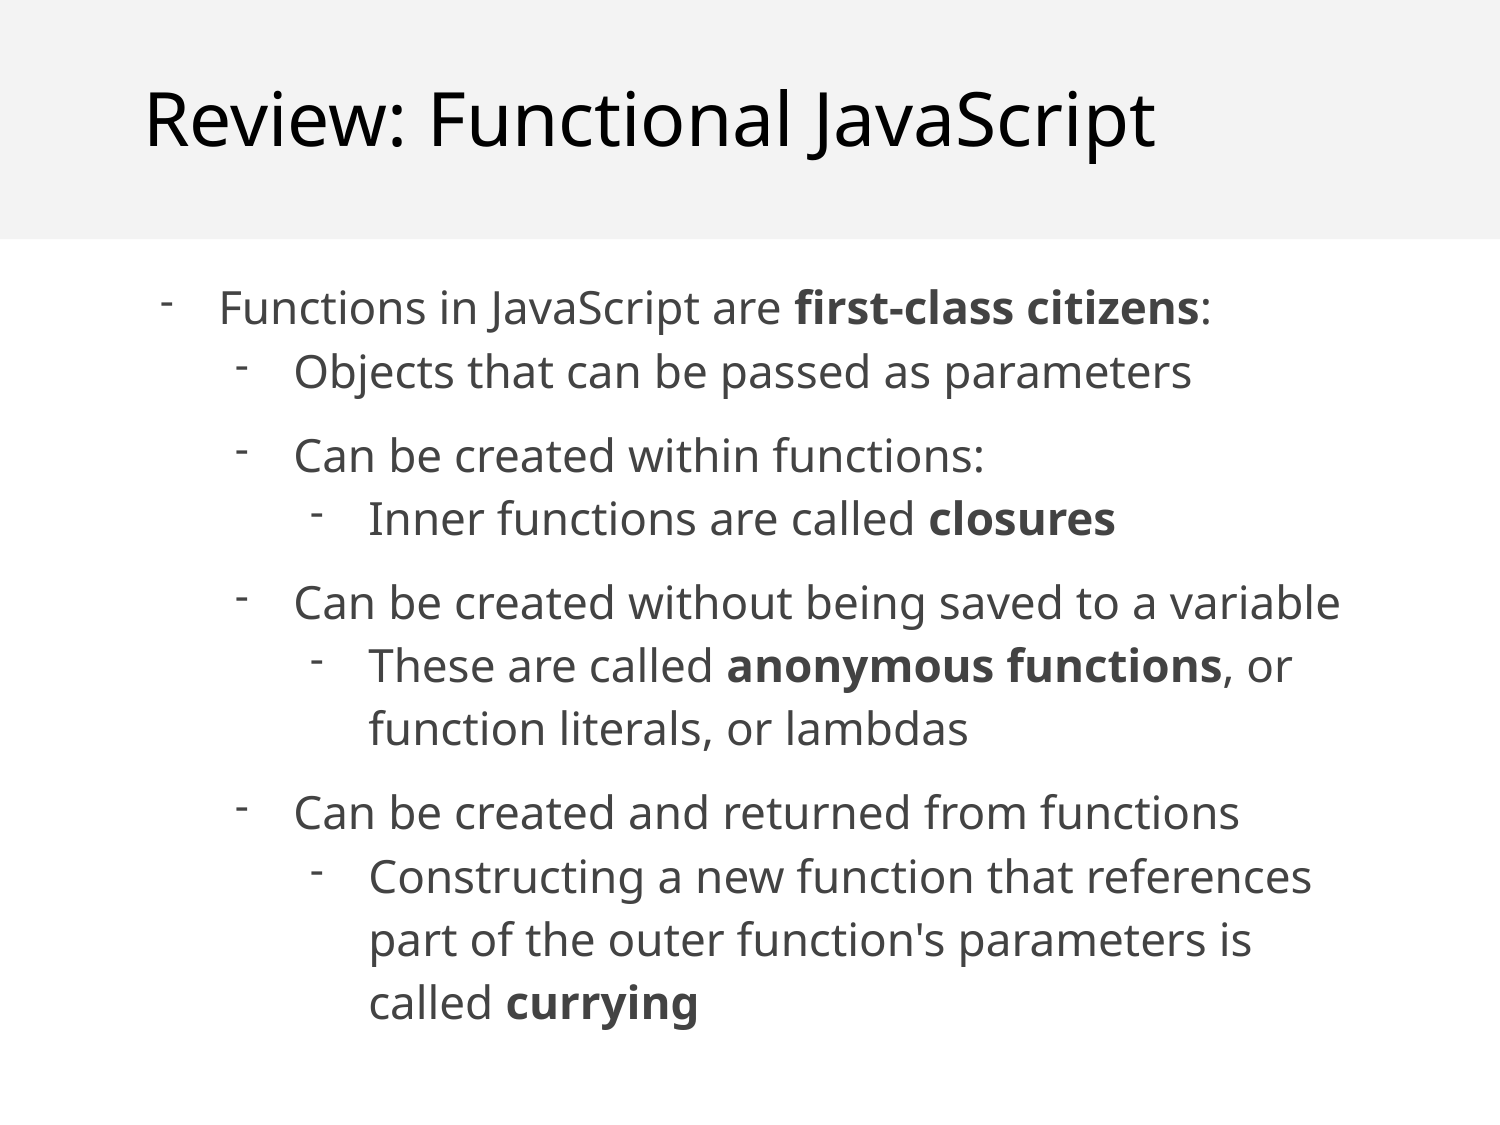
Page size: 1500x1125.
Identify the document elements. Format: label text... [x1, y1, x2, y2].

title Review: Functional JavaScript [128, 56, 1372, 183]
list Functions in JavaScript are first-class citizens: Objects that can be passed as parameters Can be created within functions: Inner functions are called closures Can be created without being saved to a variable These are called anonymous functions, or function literals, or lambdas Can be created and returned from functions Constructing a new function that references part of the outer function's parameters is called currying [128, 255, 1372, 1103]
